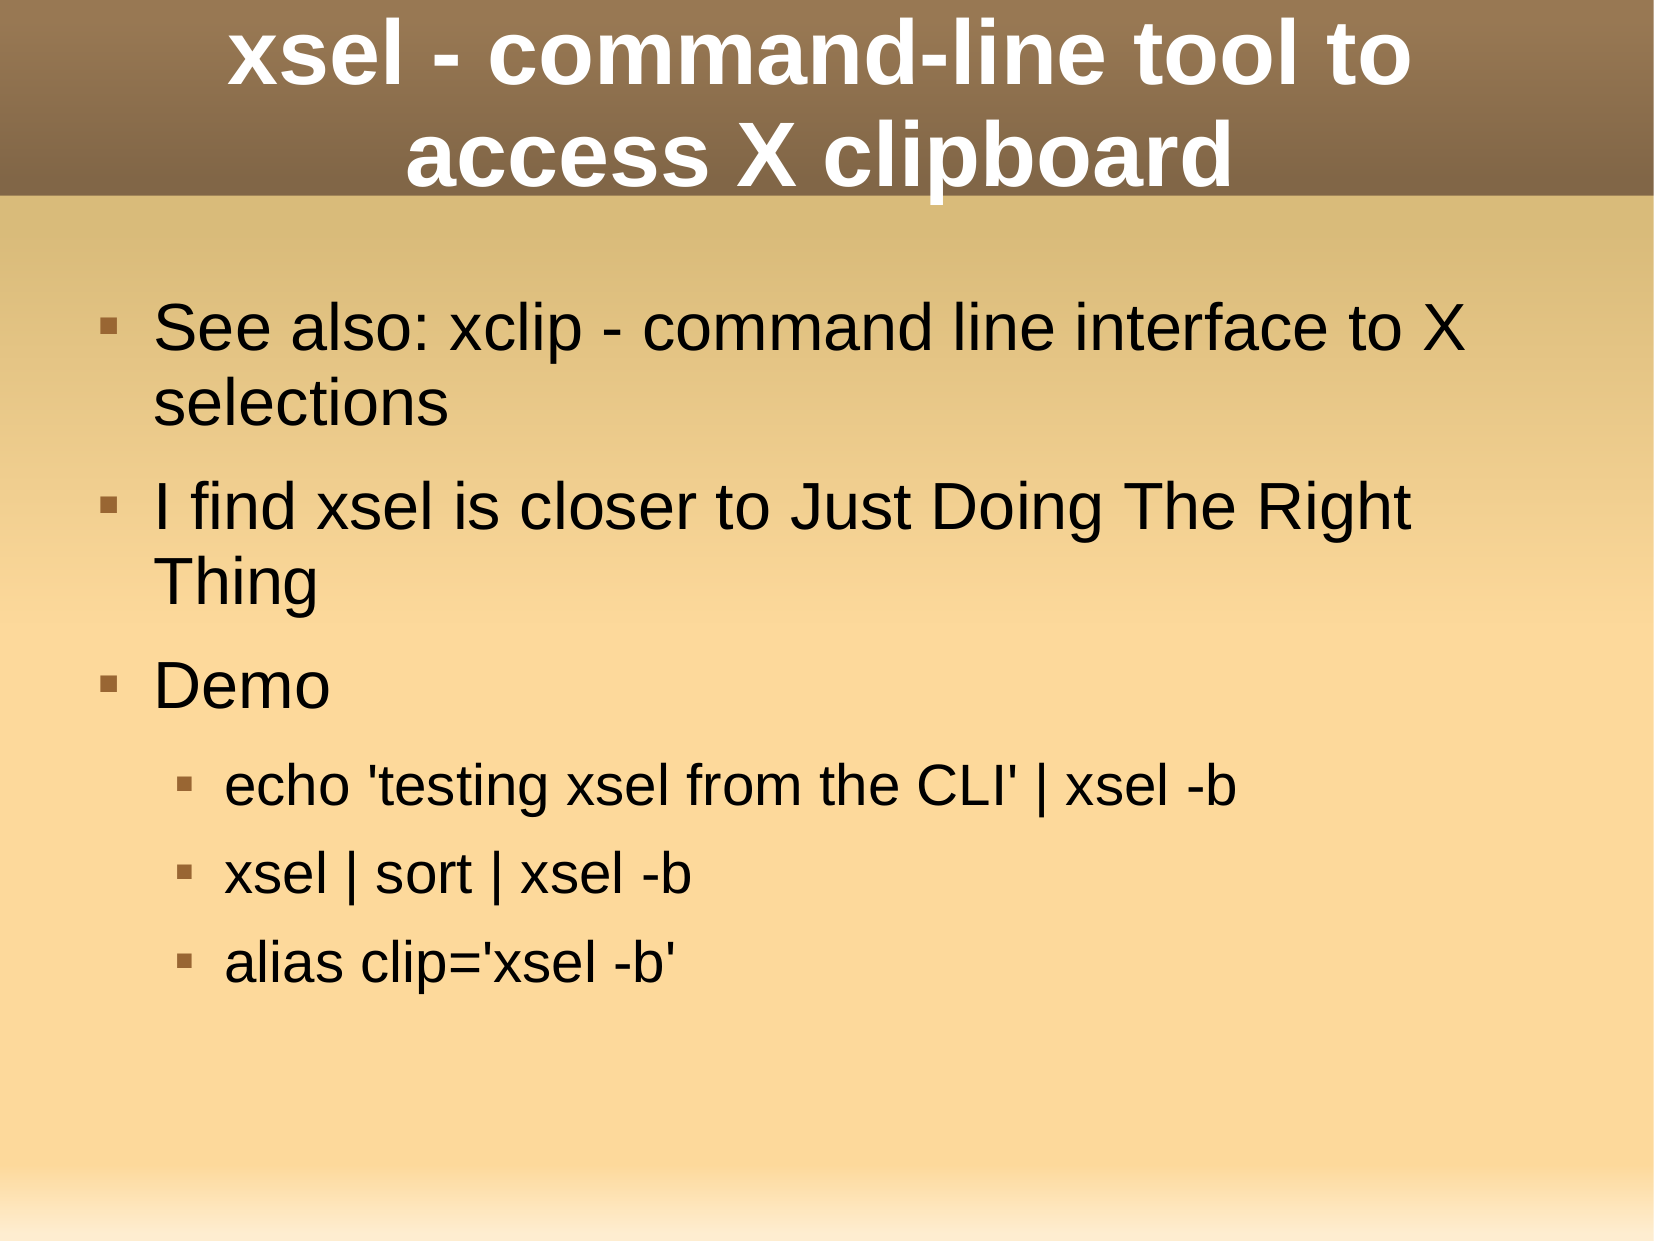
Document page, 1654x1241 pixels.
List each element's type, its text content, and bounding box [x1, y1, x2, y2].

list See also: xclip - command line interface to X selections I find xsel is closer to Just Doing The Right Thing Demo echo 'testing xsel from the CLI' | xsel -b xsel | sort | xsel -b alias clip='xsel -b' [82, 290, 1571, 1109]
picture [0, 0, 1654, 1241]
title xsel - command-line tool to access X clipboard [76, 1, 1565, 207]
